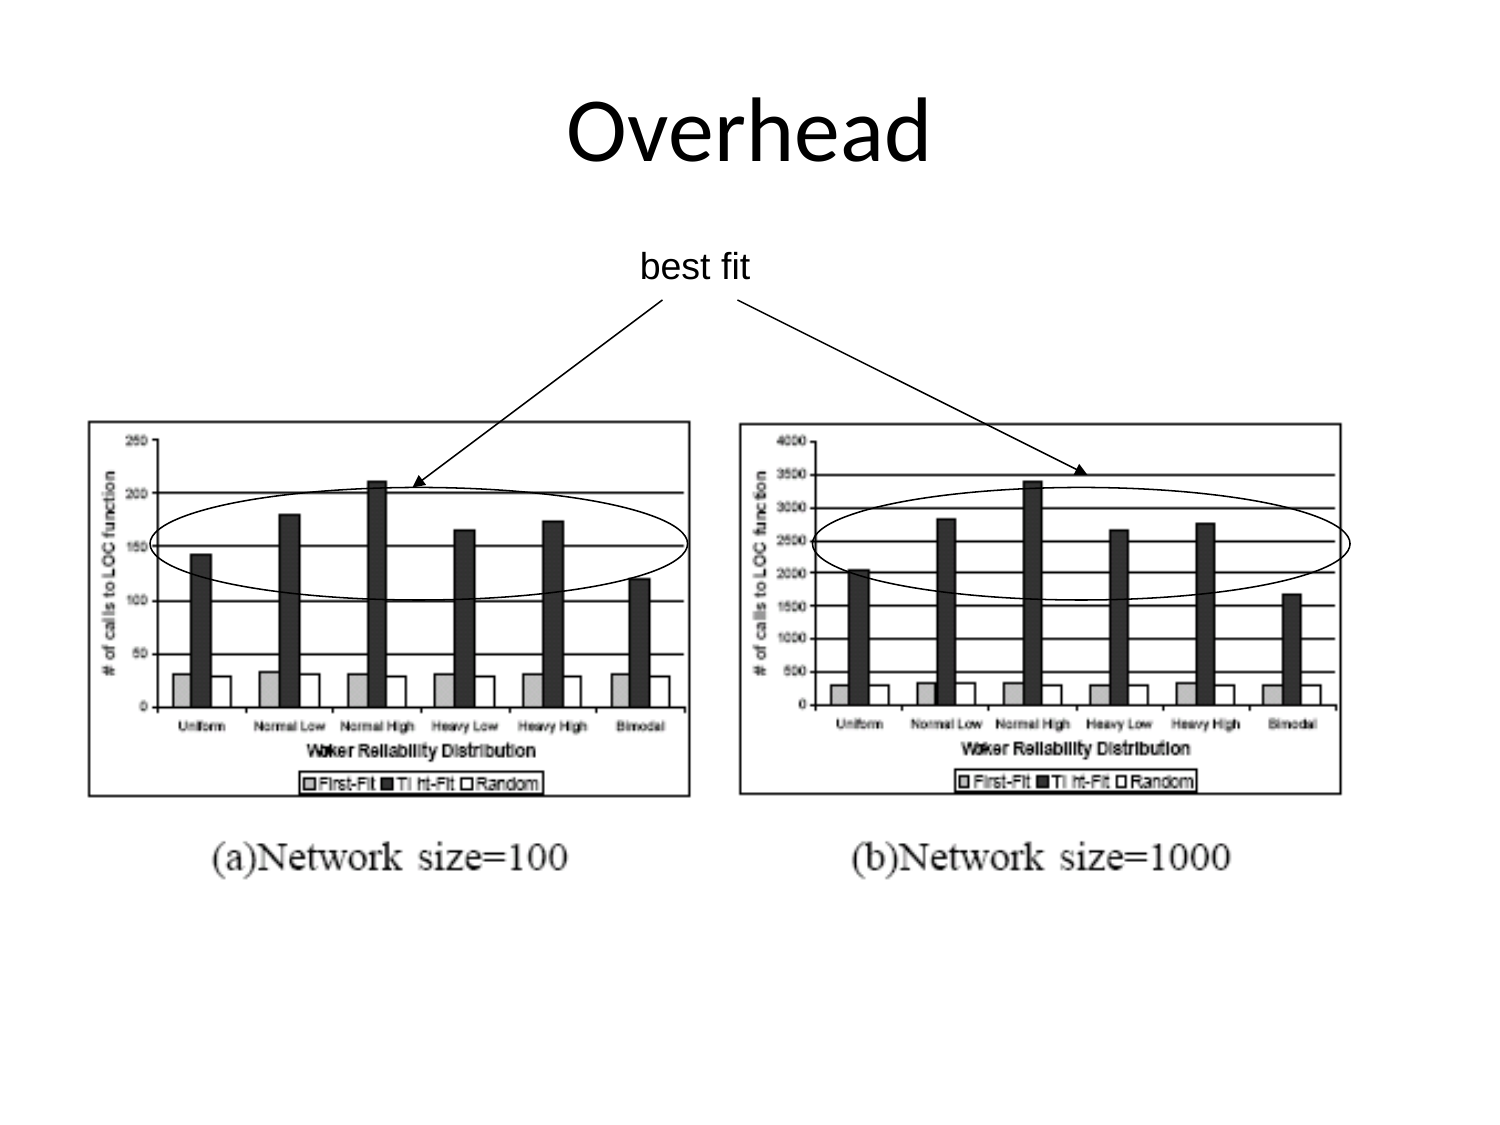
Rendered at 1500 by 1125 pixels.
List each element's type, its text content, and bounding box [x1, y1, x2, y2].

picture [151, 489, 686, 599]
picture [0, 324, 1500, 902]
title Overhead [75, 45, 1426, 233]
text_box best fit [625, 237, 766, 295]
